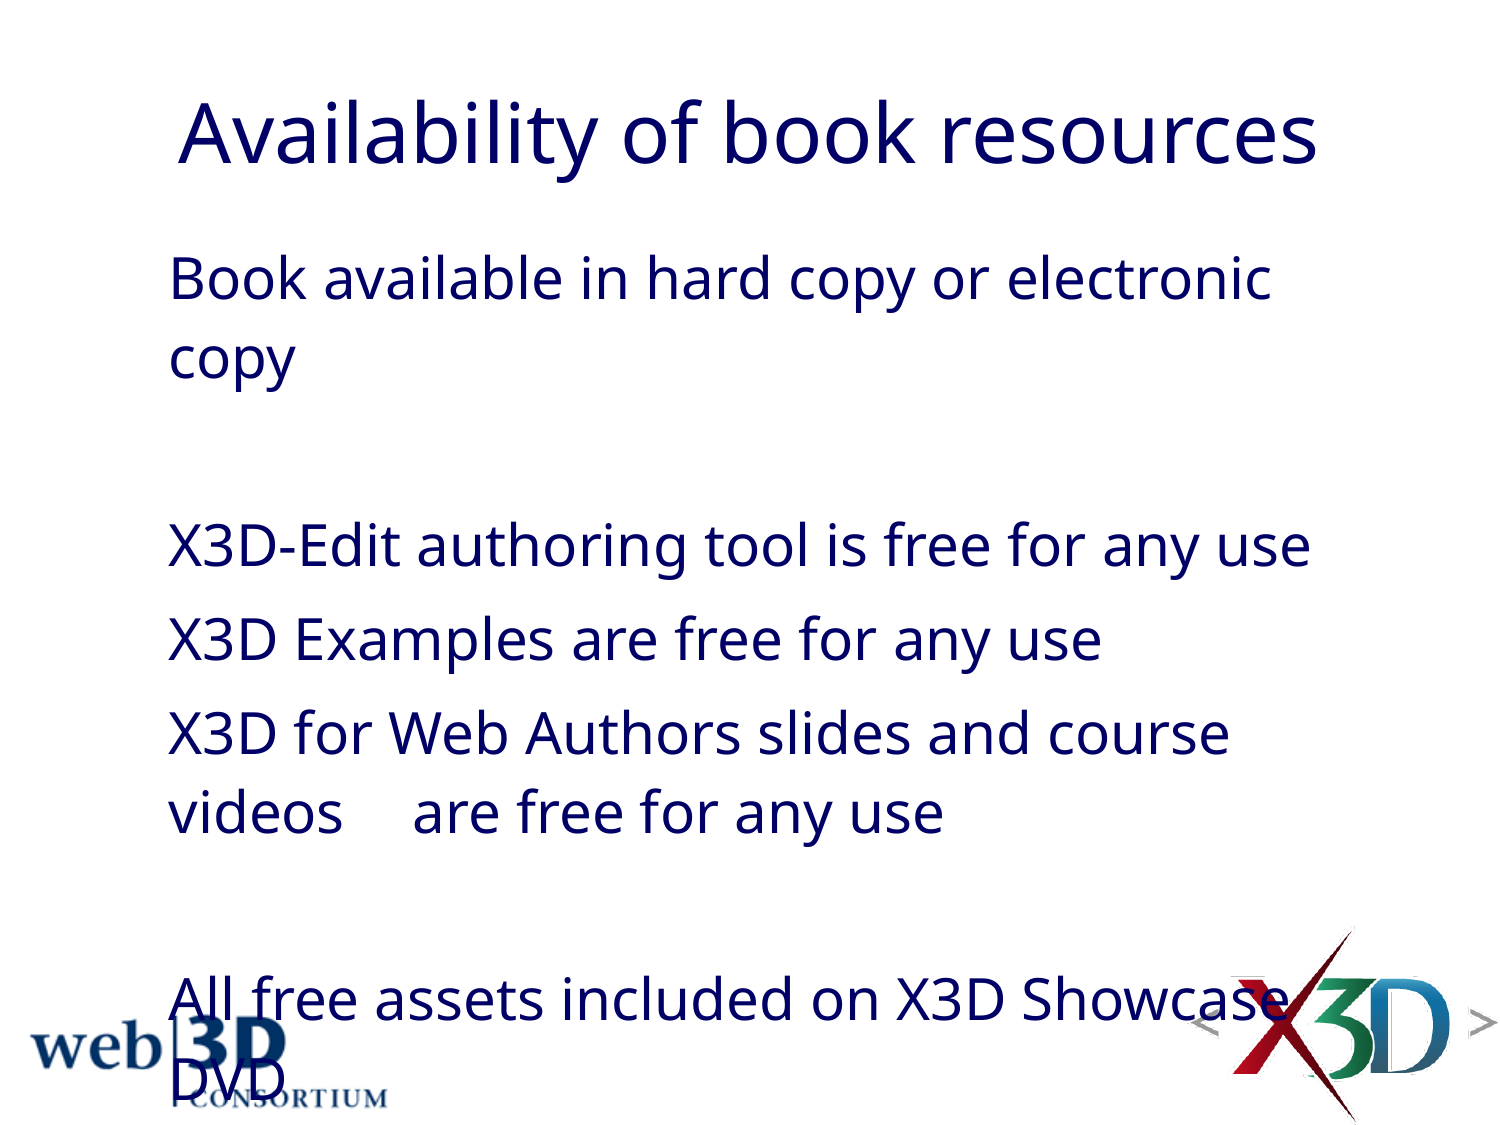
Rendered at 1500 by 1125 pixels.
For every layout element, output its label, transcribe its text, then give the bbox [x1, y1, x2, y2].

picture [382, 1005, 397, 1016]
picture [1205, 1005, 1220, 1016]
title Availability of book resources [112, 37, 1388, 226]
picture [1187, 926, 1500, 1125]
list Book available in hard copy or electronic copy X3D-Edit authoring tool is free for any use X3D Examples are free for any use X3D for Web Authors slides and course videos are free for any use All free assets included on X3D Showcase DVD [112, 237, 1388, 1001]
picture [12, 998, 413, 1118]
